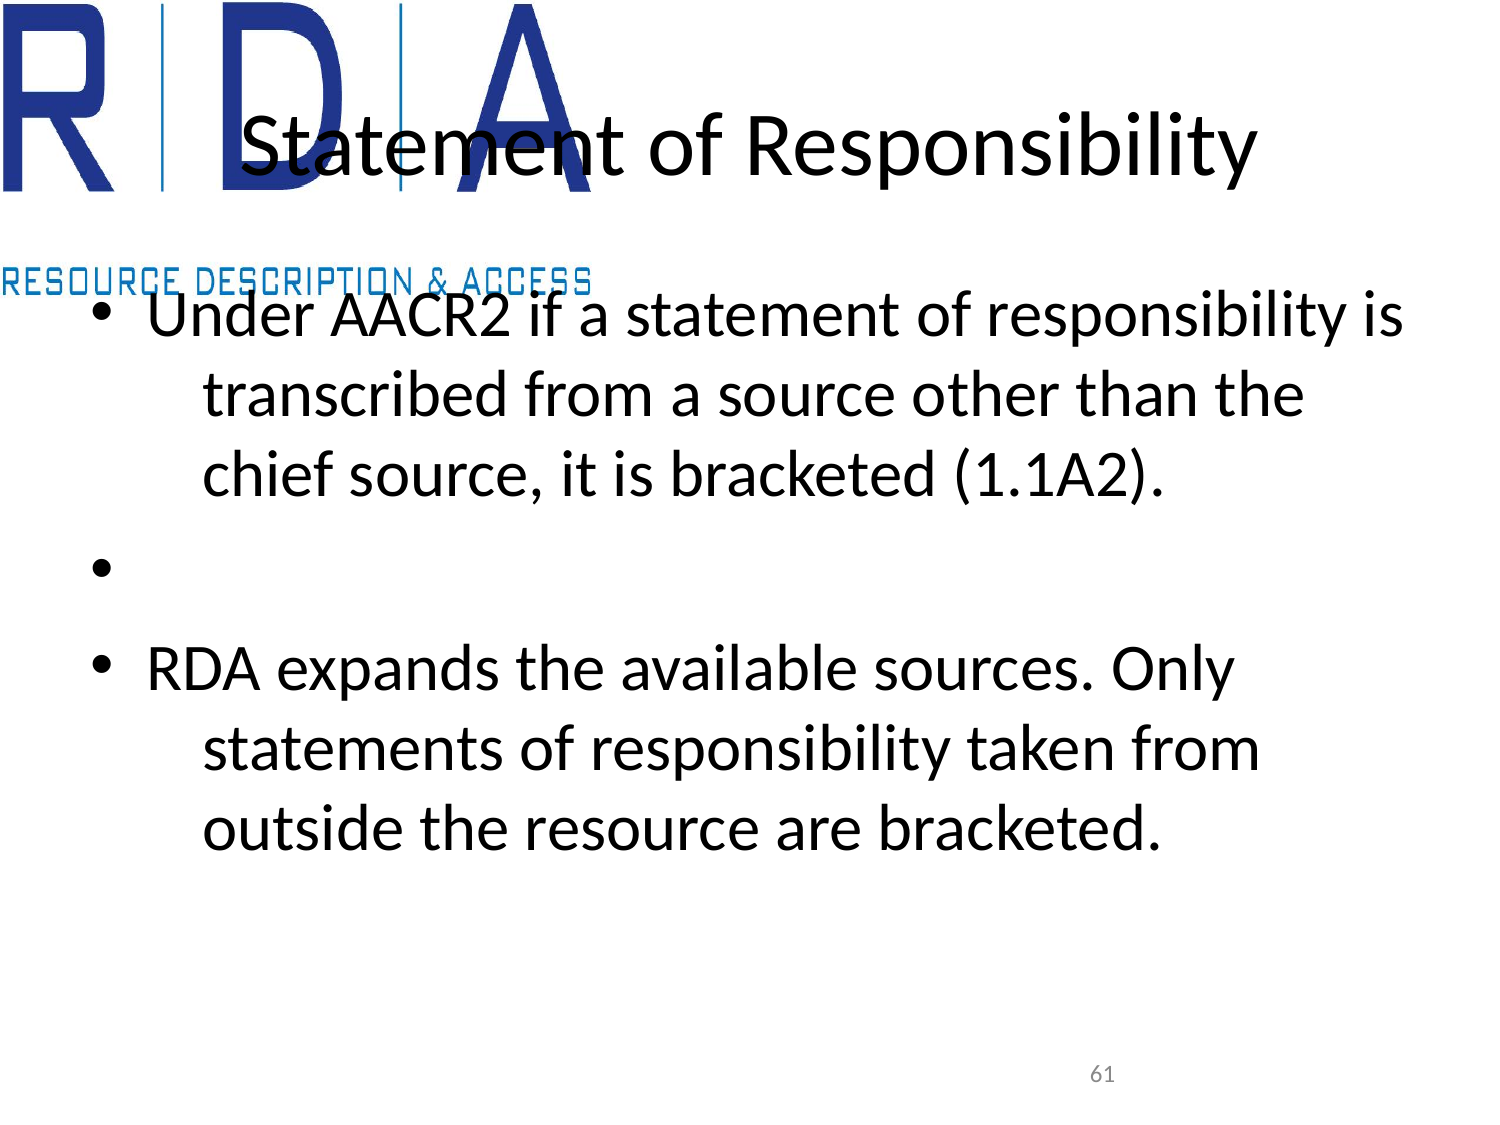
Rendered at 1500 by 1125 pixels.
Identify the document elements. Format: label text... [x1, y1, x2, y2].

list Under AACR2 if a statement of responsibility is transcribed from a source other than the chief source, it is bracketed (1.1A2). RDA expands the available sources. Only statements of responsibility taken from outside the resource are bracketed. [75, 262, 1426, 1005]
text_box 61 [1074, 1042, 1426, 1103]
title Statement of Responsibility [75, 45, 1426, 233]
